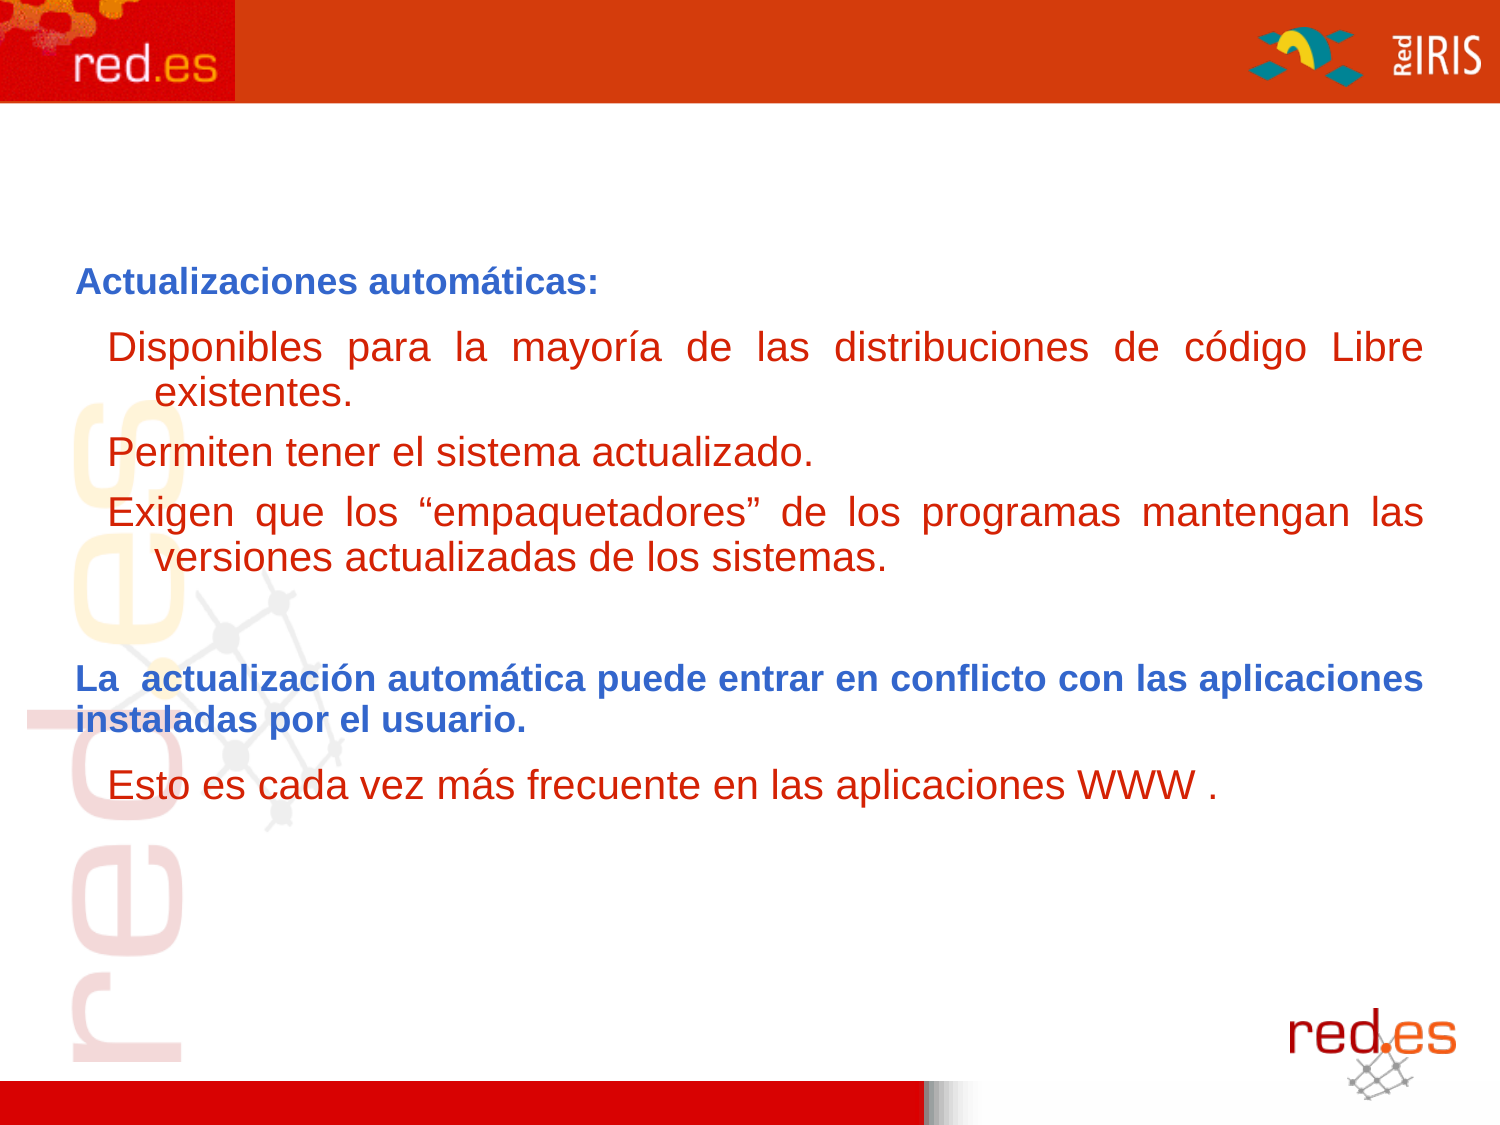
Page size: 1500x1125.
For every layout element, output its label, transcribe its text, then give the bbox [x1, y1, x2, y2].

picture [1248, 27, 1481, 87]
picture [0, 0, 235, 101]
list Actualizaciones automáticas: Disponibles para la mayoría de las distribuciones de código Libre existentes. Permiten tener el sistema actualizado. Exigen que los “empaquetadores” de los programas mantengan las versiones actualizadas de los sistemas. La actualización automática puede entrar en conflicto con las aplicaciones instaladas por el usuario. Esto es cada vez más frecuente en las aplicaciones WWW . [75, 262, 1426, 1006]
picture [0, 1008, 1500, 1125]
picture [27, 400, 345, 1062]
